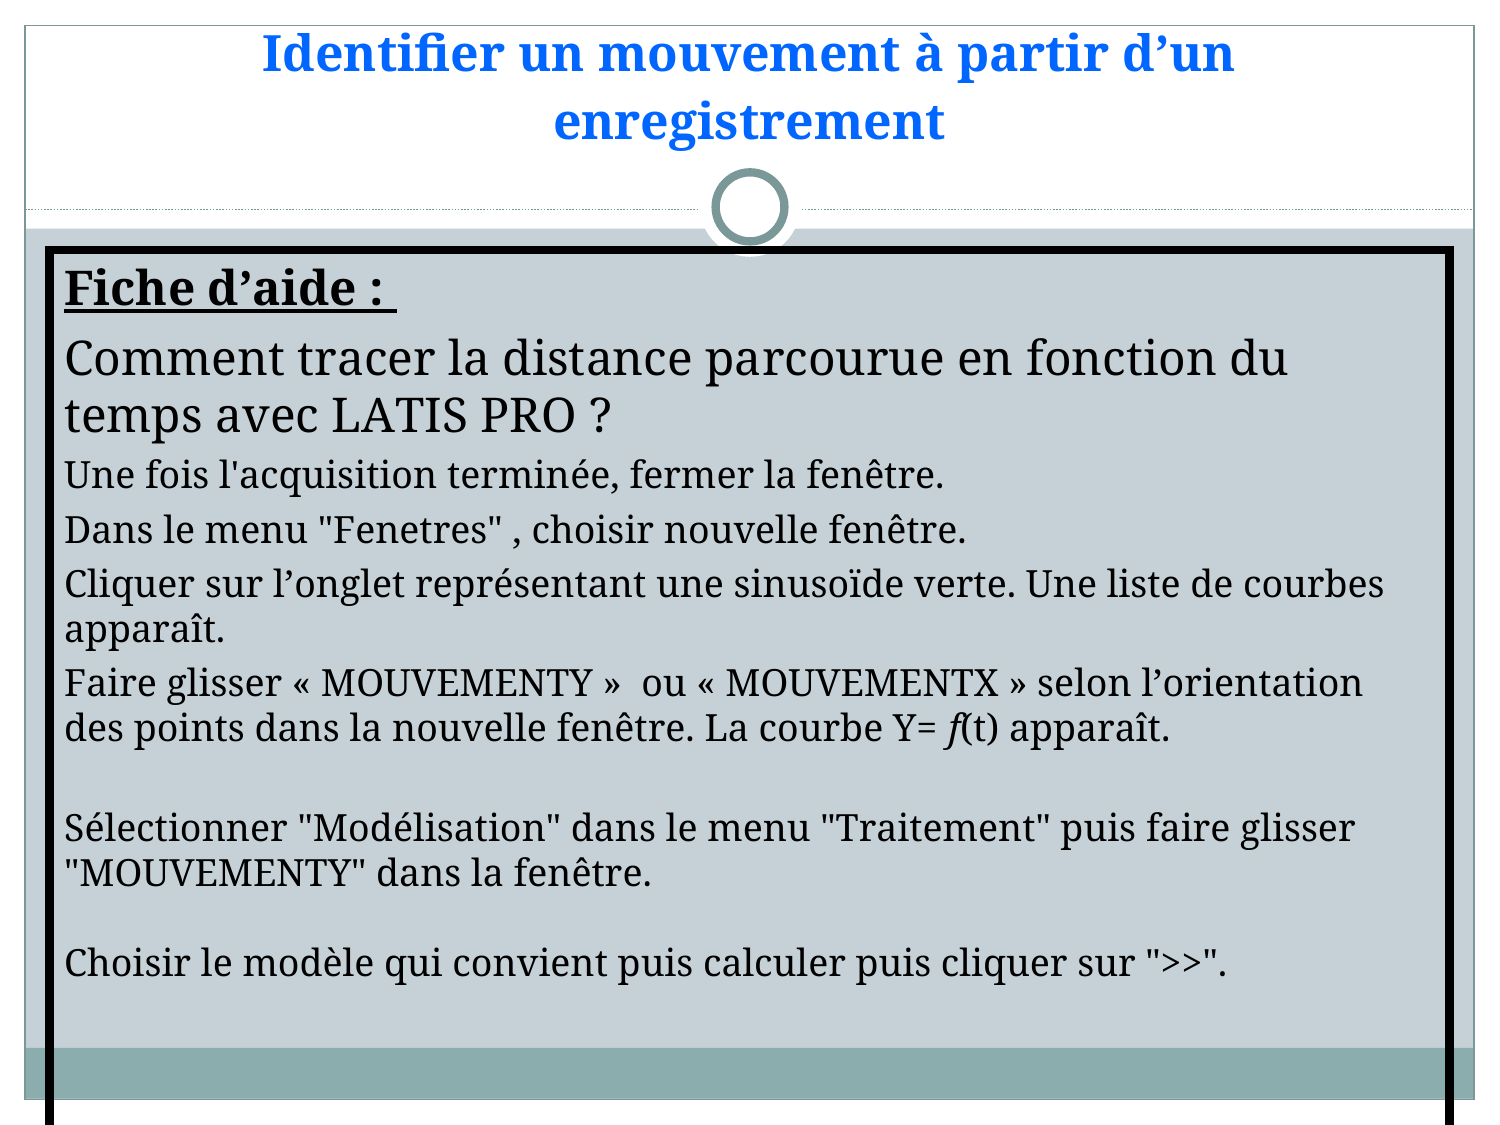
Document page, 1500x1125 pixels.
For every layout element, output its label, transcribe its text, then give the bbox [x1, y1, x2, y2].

title Identifier un mouvement à partir d’un enregistrement [49, 26, 1450, 162]
table_header Fiche d’aide : Comment tracer la distance parcourue en fonction du temps avec LATIS PRO ? Une fois l'acquisition terminée, fermer la fenêtre. Dans le menu "Fenetres" , choisir nouvelle fenêtre. Cliquer sur l’onglet représentant une sinusoïde verte. Une liste de courbes apparaît. Faire glisser « MOUVEMENTY » ou « MOUVEMENTX » selon l’orientation des points dans la nouvelle fenêtre. La courbe Y= f(t) apparaît. Sélectionner "Modélisation" dans le menu "Traitement" puis faire glisser "MOUVEMENTY" dans la fenêtre. Choisir le modèle qui convient puis calculer puis cliquer sur ">>". [54, 254, 1445, 1125]
